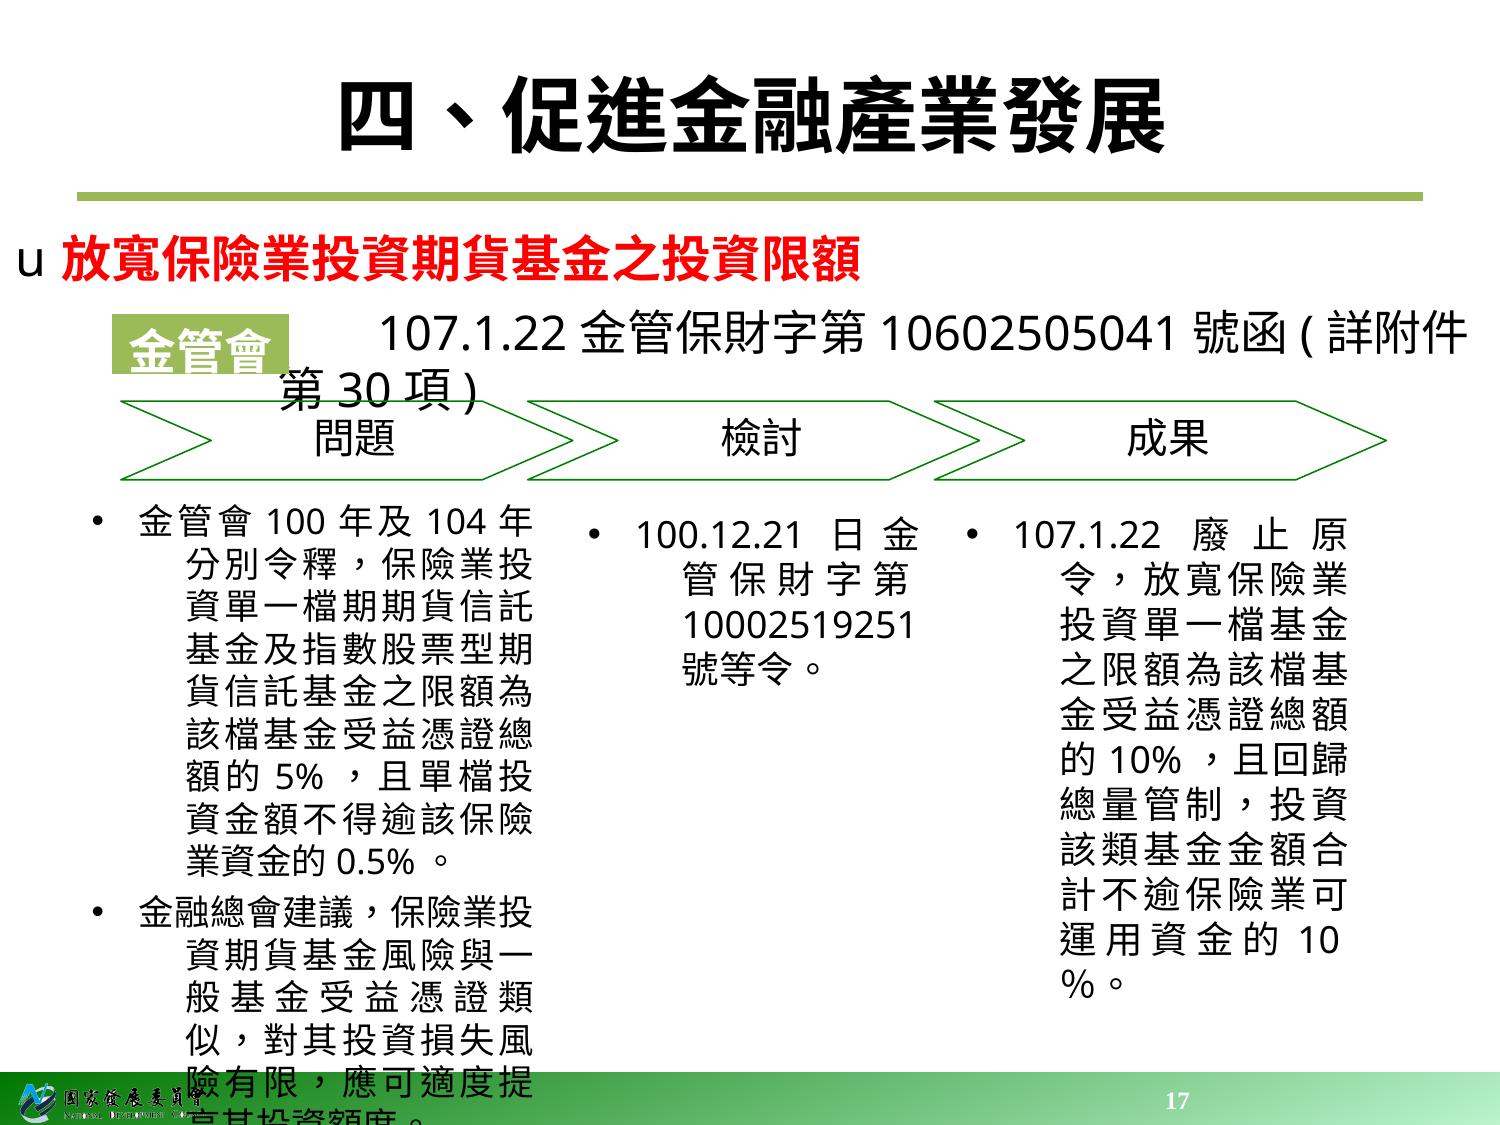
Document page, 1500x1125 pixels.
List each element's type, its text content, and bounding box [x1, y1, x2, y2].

text_box 金管會 [112, 314, 289, 374]
title 四、促進金融產業發展 [76, 19, 1427, 207]
text_box 107.1.22廢止原令，放寬保險業投資單一檔基金之限額為該檔基金受益憑證總額的10%，且回歸總量管制，投資該類基金金額合計不逾保險業可運用資金的10％。 [950, 503, 1365, 928]
text_box 17 [1149, 1069, 1500, 1125]
text_box 100.12.21日金管保財字第10002519251號等令。 [572, 503, 935, 701]
text_box 檢討 [527, 401, 980, 480]
text_box 問題 [120, 401, 573, 480]
text_box 金管會100年及104年分別令釋，保險業投資單一檔期期貨信託基金及指數股票型期貨信託基金之限額為該檔基金受益憑證總額的5%，且單檔投資金額不得逾該保險業資金的0.5%。 金融總會建議，保險業投資期貨基金風險與一般基金受益憑證類似，對其投資損失風險有限，應可適度提高其投資額度。 [76, 491, 550, 1082]
text_box 成果 [934, 401, 1387, 480]
text_box 放寬保險業投資期貨基金之投資限額 107.1.22金管保財字第10602505041號函(詳附件第30項) [0, 220, 1500, 425]
